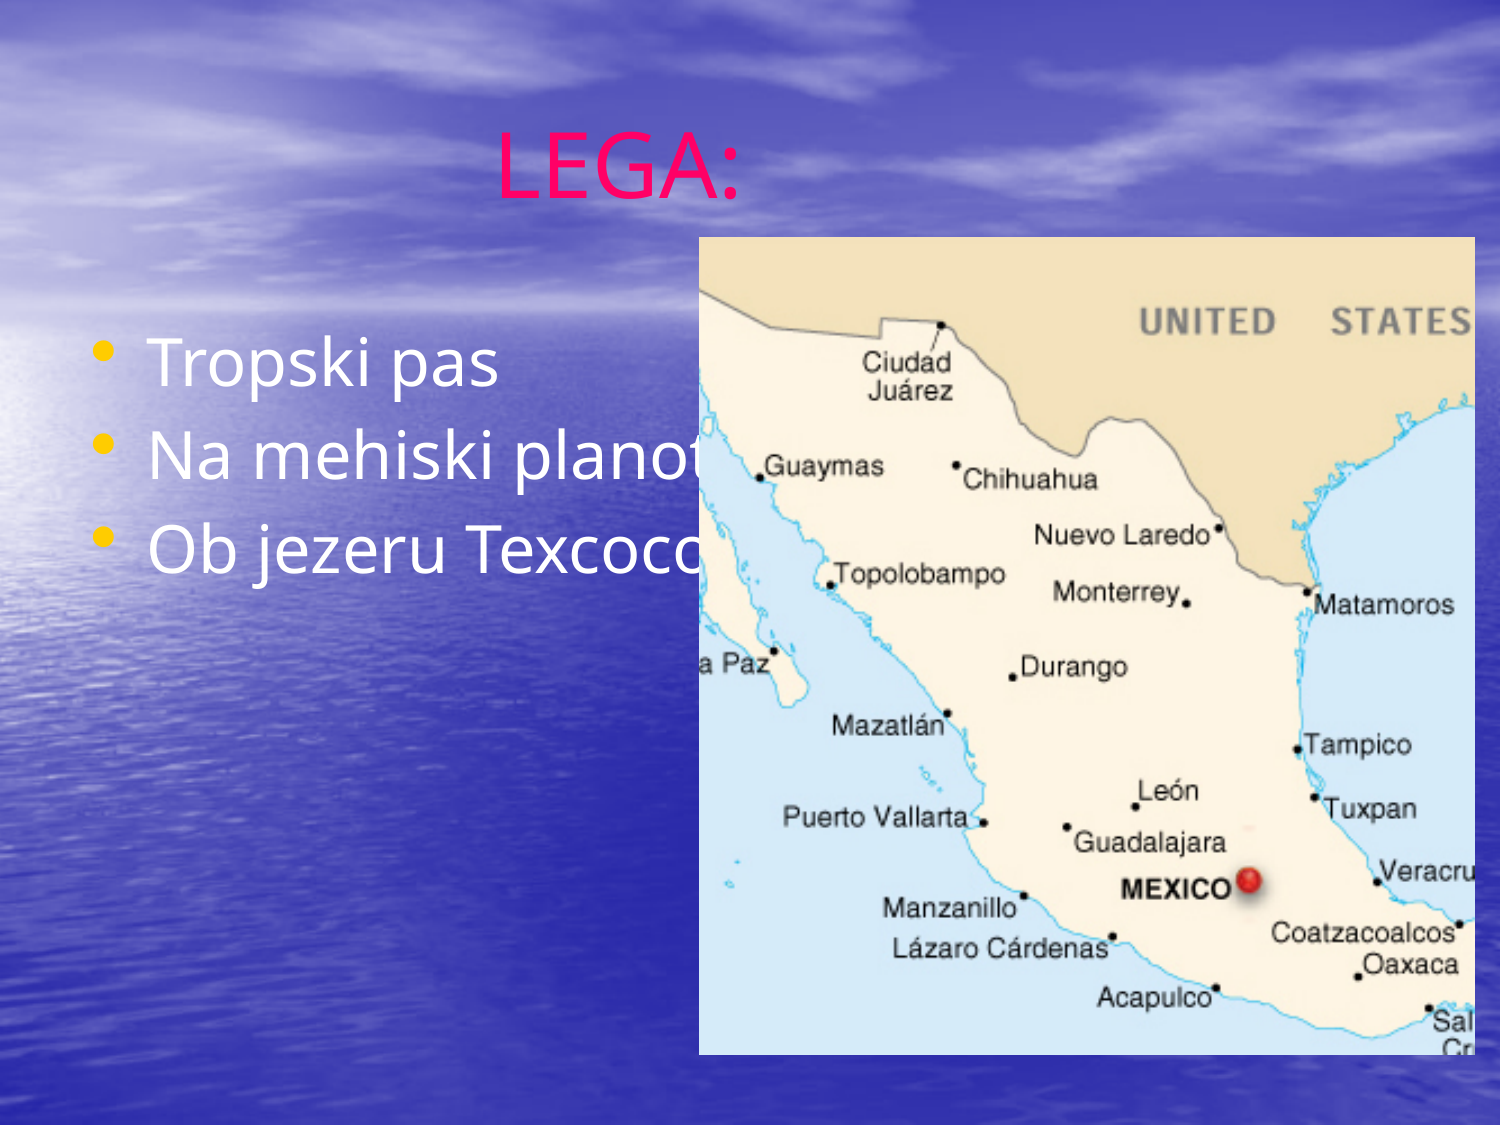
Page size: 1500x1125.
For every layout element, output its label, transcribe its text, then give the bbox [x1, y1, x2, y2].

picture [0, 0, 1500, 1125]
title LEGA: [75, 47, 1425, 275]
list Tropski pas Na mehiski planoti Ob jezeru Texcoco [75, 312, 699, 988]
